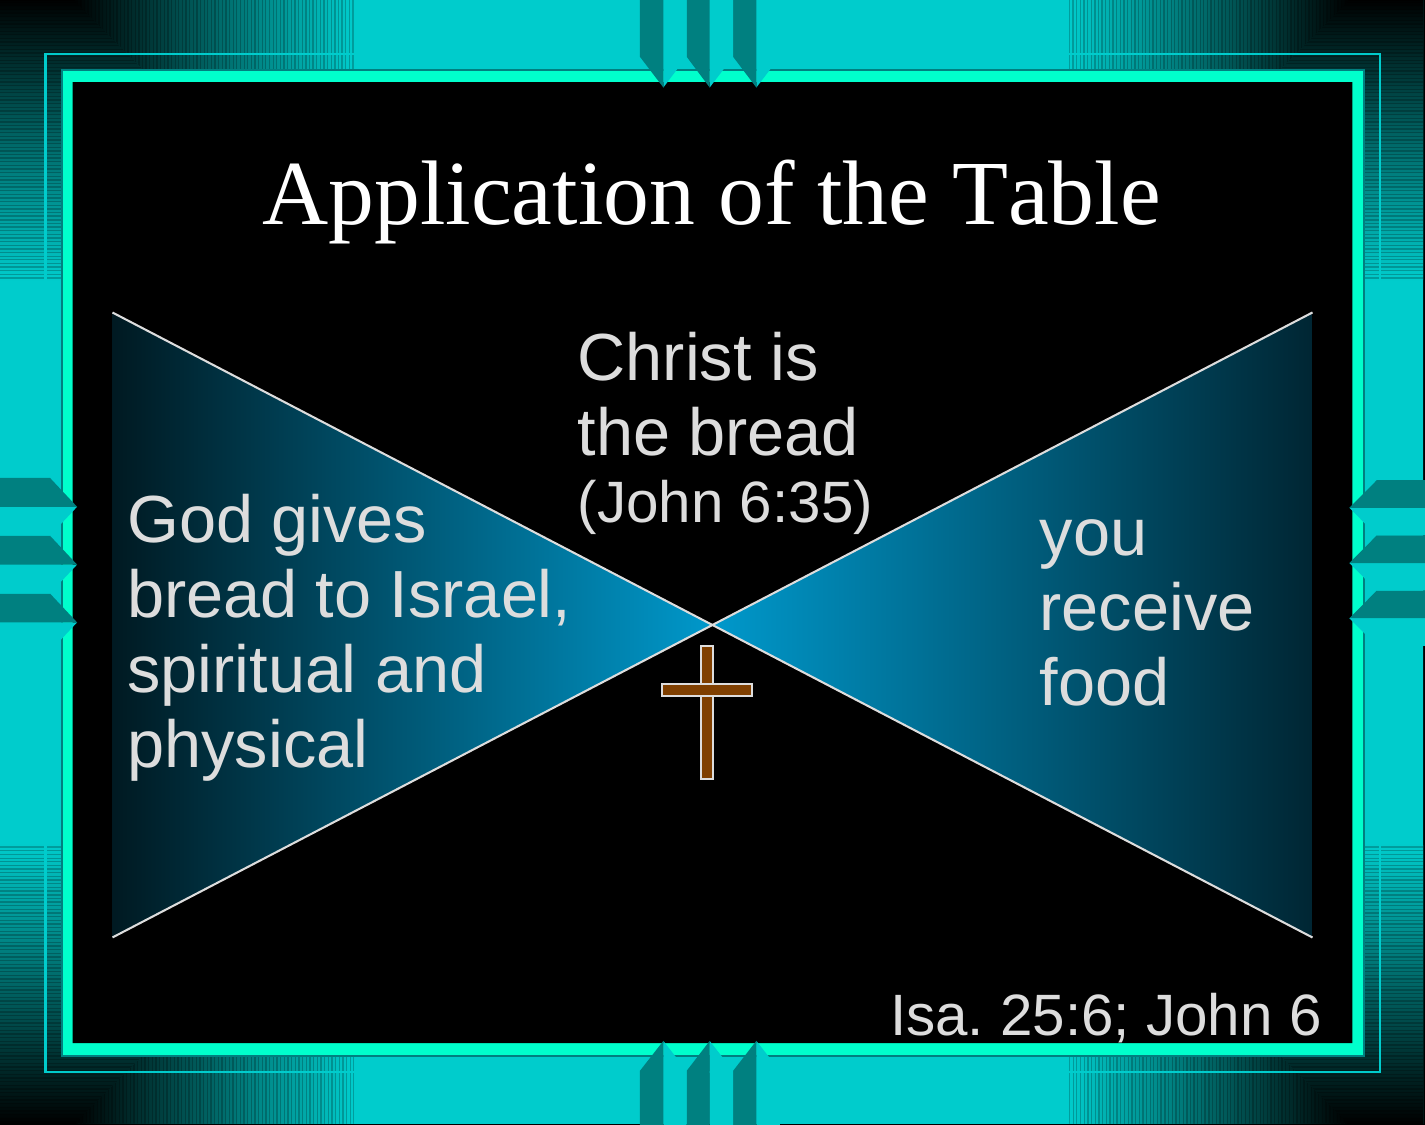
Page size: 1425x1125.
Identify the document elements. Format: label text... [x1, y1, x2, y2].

text_box Isa. 25:6; John 6 [874, 975, 1350, 1056]
text_box Christ is the bread (John 6:35) [562, 312, 938, 543]
text_box God gives bread to Israel, spiritual and physical [112, 474, 588, 790]
text_box [588, 562, 708, 688]
title Application of the Table [106, 99, 1319, 288]
text_box [717, 314, 1313, 936]
text_box [661, 646, 753, 779]
text_box you receive food [1024, 487, 1338, 727]
text_box [112, 790, 391, 936]
text_box [112, 314, 418, 474]
